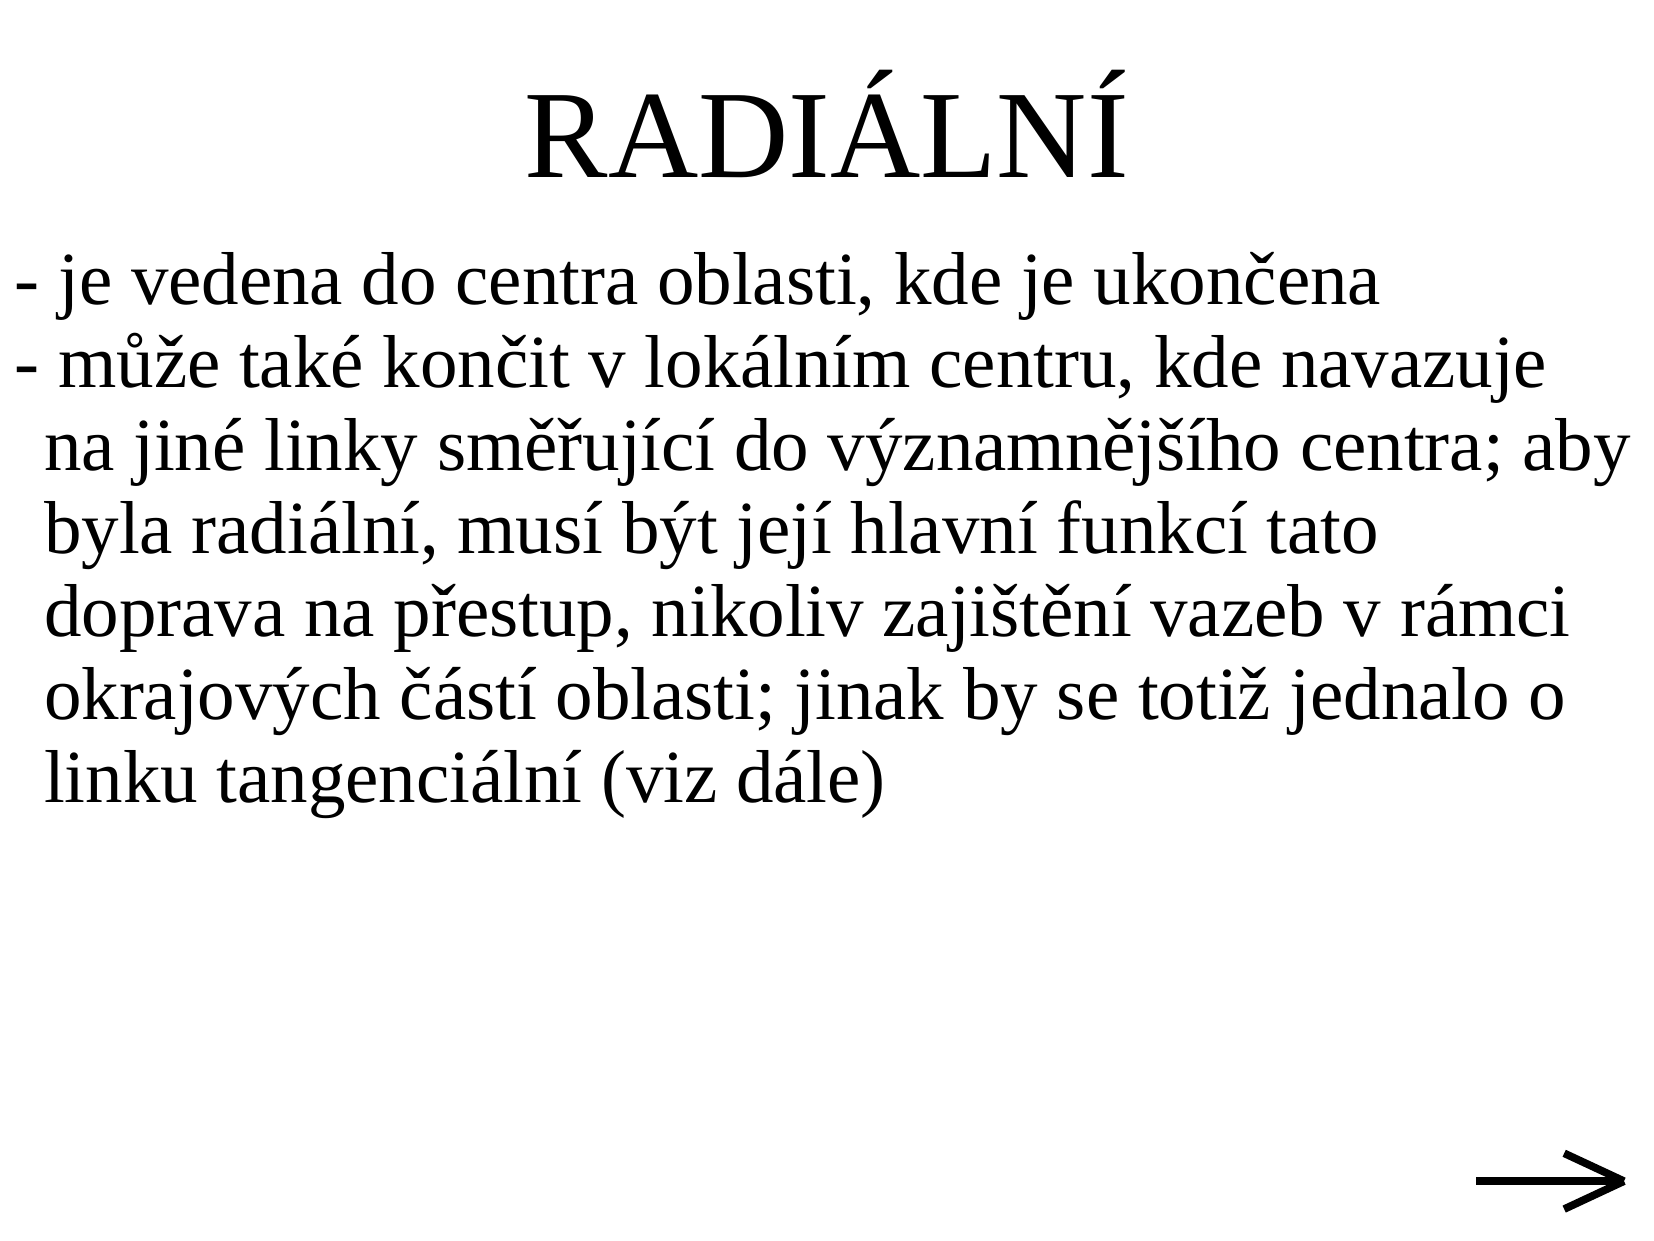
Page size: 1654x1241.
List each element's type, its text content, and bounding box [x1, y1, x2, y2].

text_box RADIÁLNÍ [509, 59, 1144, 213]
text_box - je vedena do centra oblasti, kde je ukončena - může také končit v lokálním centru, kde navazuje na jiné linky směřující do významnějšího centra; aby byla radiální, musí být její hlavní funkcí tato doprava na přestup, nikoliv zajištění vazeb v rámci okrajových částí oblasti; jinak by se totiž jednalo o linku tangenciální (viz dále) [0, 230, 1654, 826]
